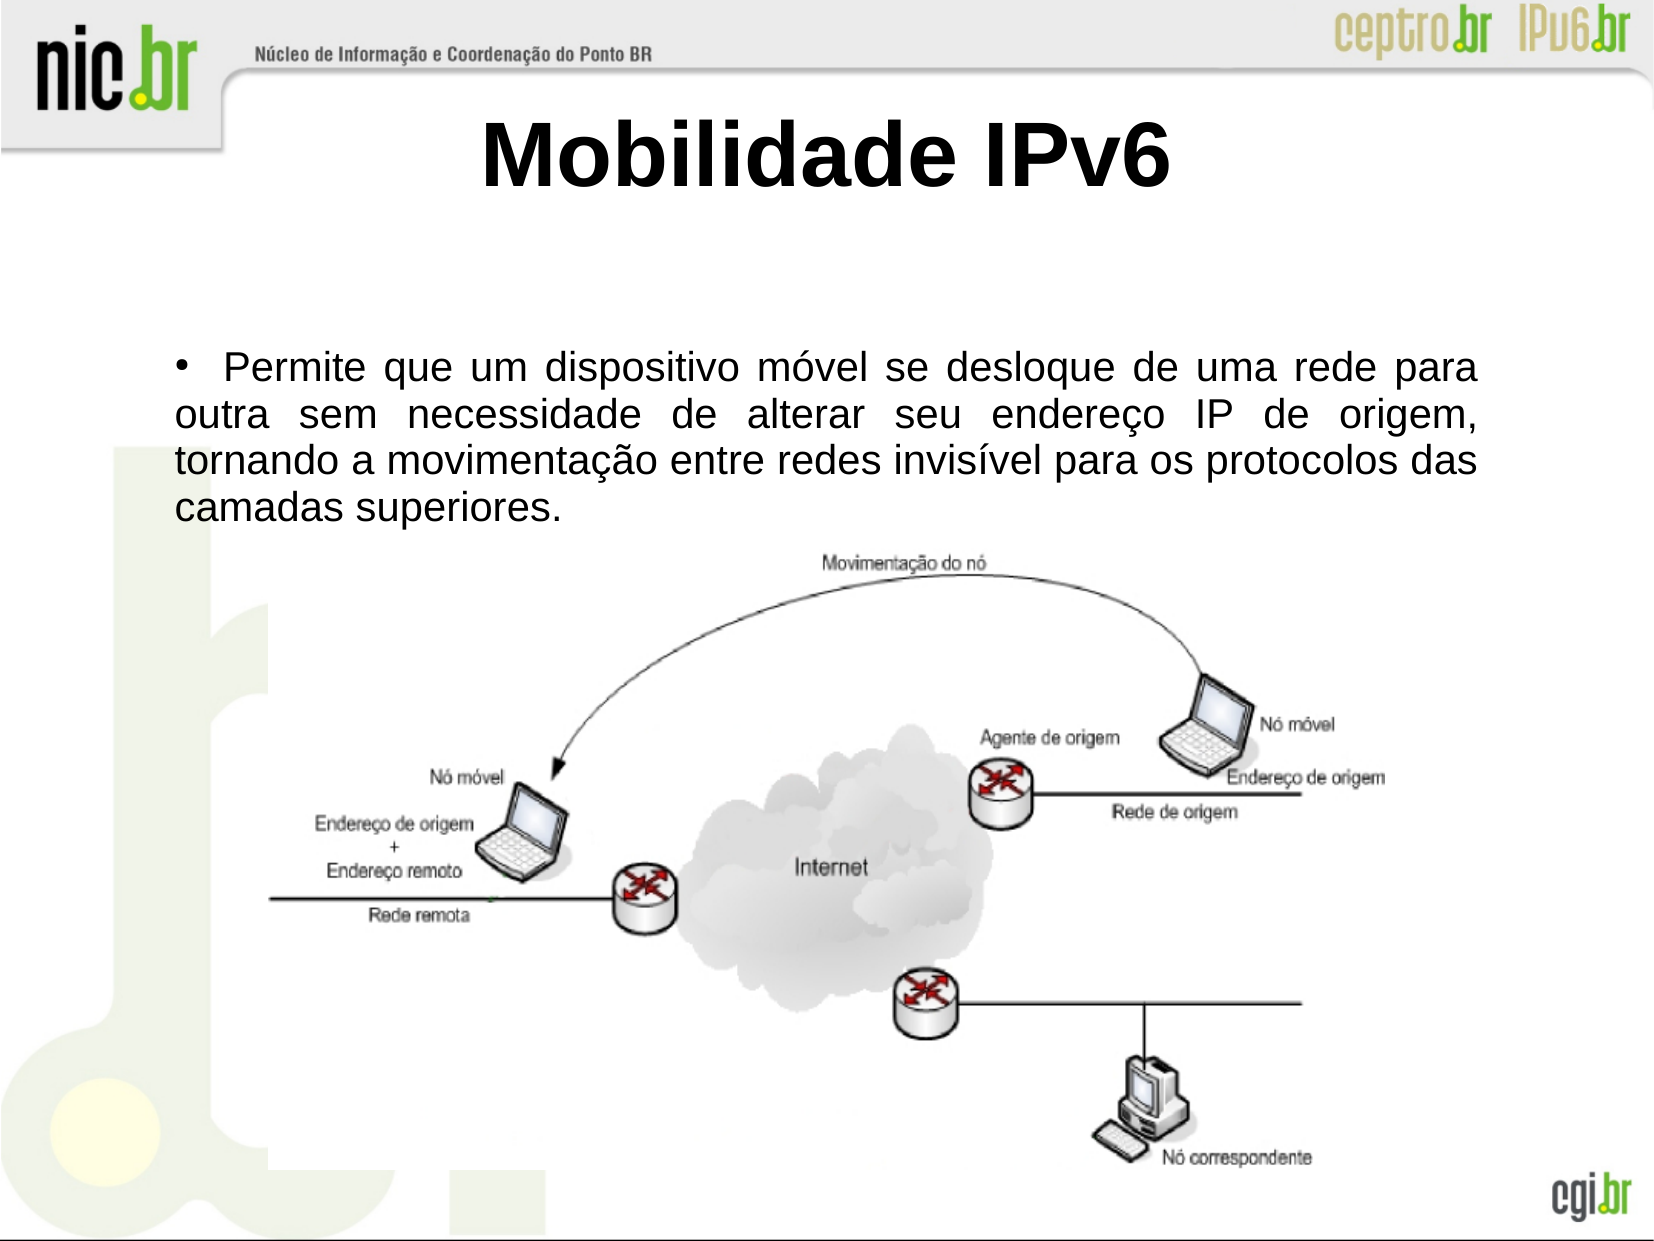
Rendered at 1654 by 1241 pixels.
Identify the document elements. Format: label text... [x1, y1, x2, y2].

picture [0, 0, 1654, 1241]
text_box Permite que um dispositivo móvel se desloque de uma rede para outra sem necessidade de alterar seu endereço IP de origem, tornando a movimentação entre redes invisível para os protocolos das camadas superiores. [159, 336, 1494, 975]
text_box Mobilidade IPv6 [88, 97, 1565, 215]
